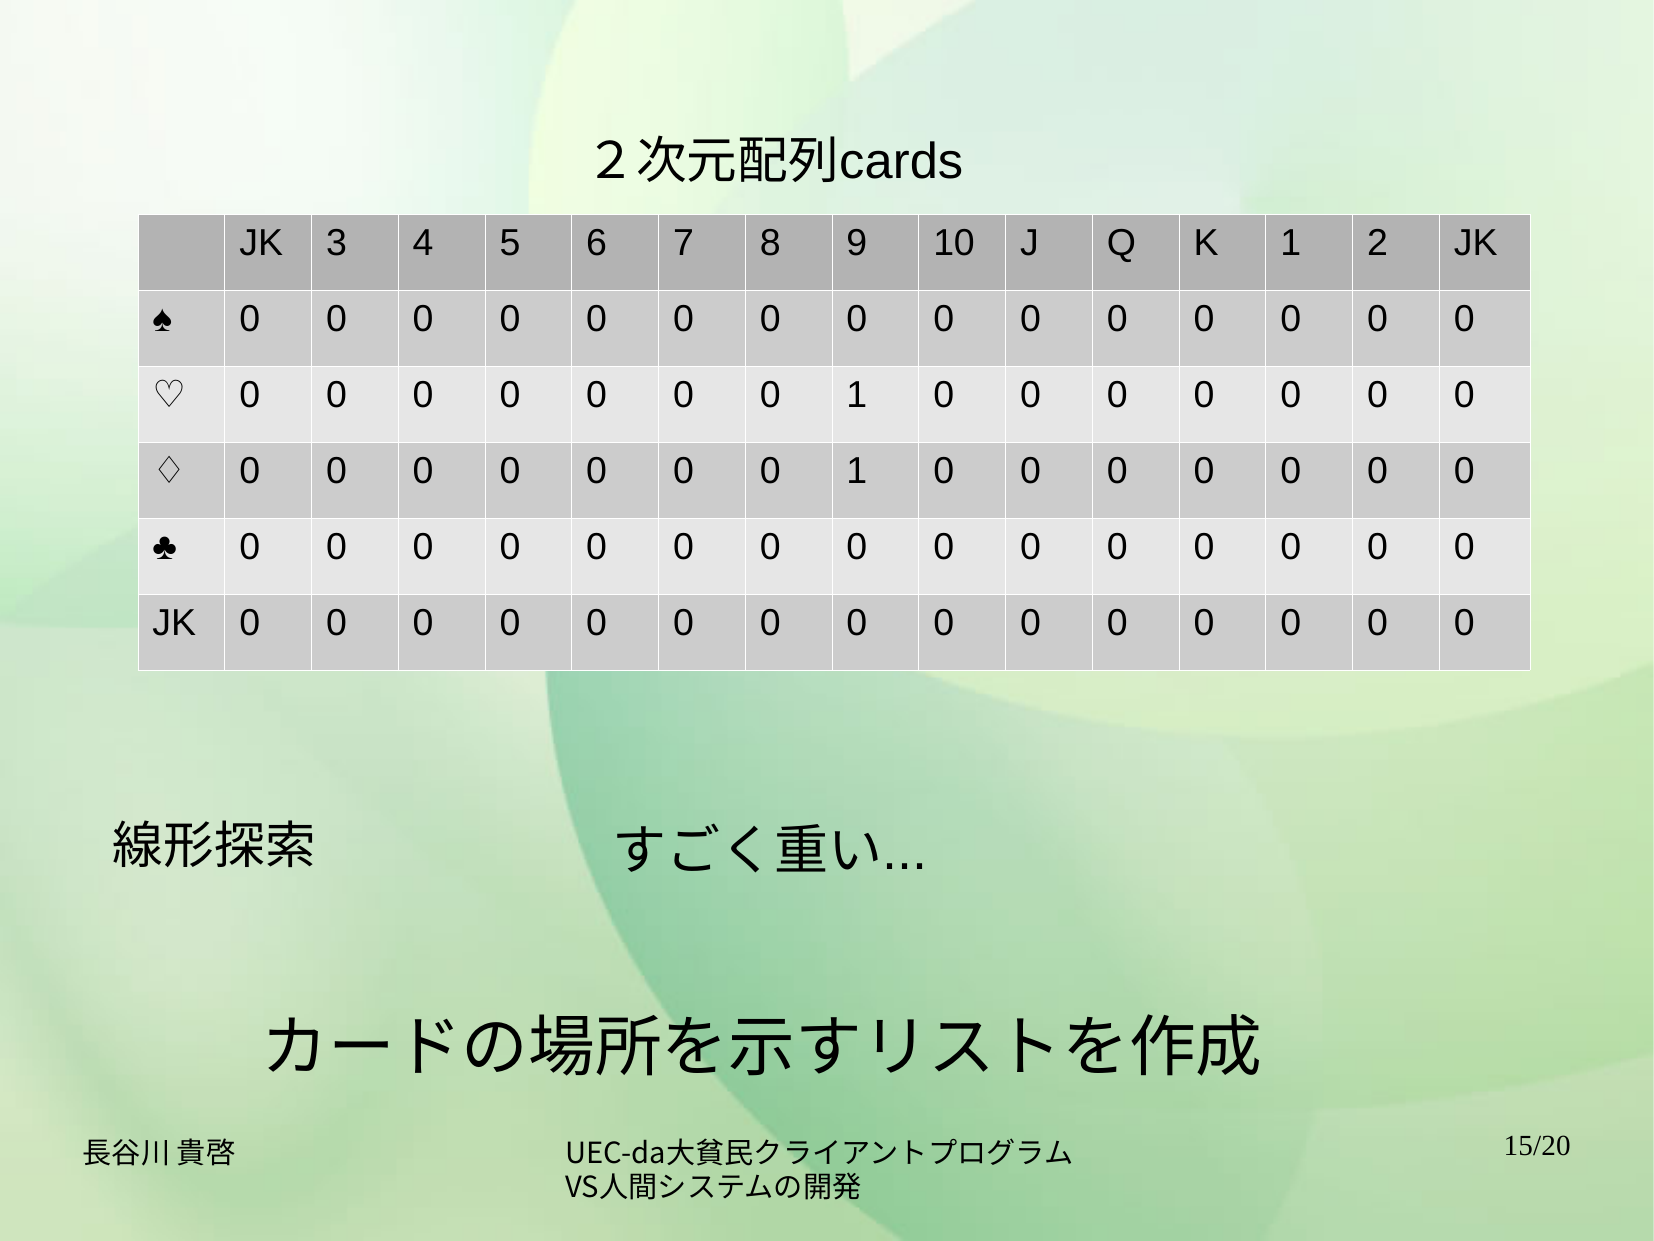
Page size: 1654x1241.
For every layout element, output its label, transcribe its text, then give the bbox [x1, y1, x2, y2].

table_cell 0 [1440, 443, 1530, 518]
table_cell 0 [399, 291, 485, 366]
table_cell 0 [1093, 291, 1179, 366]
table_cell 0 [486, 367, 571, 442]
table_cell 0 [312, 595, 398, 670]
picture [0, 0, 1654, 1241]
table_header K [1180, 215, 1265, 290]
table_cell 0 [1266, 443, 1352, 518]
table_header [139, 215, 224, 290]
table_cell 0 [659, 595, 745, 670]
table_cell 0 [1353, 443, 1439, 518]
table_cell 0 [1006, 519, 1092, 594]
list [354, 1133, 1323, 1241]
list カードの場所を示すリストを作成 [190, 944, 1347, 1134]
table_cell 0 [1266, 291, 1352, 366]
table_cell 0 [1353, 595, 1439, 670]
table_cell 0 [1006, 443, 1092, 518]
table_cell 0 [312, 519, 398, 594]
table_cell 0 [1093, 443, 1179, 518]
table_cell 0 [225, 443, 311, 518]
table_cell 1 [833, 367, 918, 442]
table_cell 0 [1440, 367, 1530, 442]
table_cell 0 [486, 519, 571, 594]
table_header J [1006, 215, 1092, 290]
table_cell 0 [486, 443, 571, 518]
table_cell 0 [399, 367, 485, 442]
table_header Q [1093, 215, 1179, 290]
table_cell 0 [572, 519, 658, 594]
table_cell 0 [486, 291, 571, 366]
table_header 10 [919, 215, 1005, 290]
table_cell 0 [312, 367, 398, 442]
table_cell 0 [399, 595, 485, 670]
table_header 3 [312, 215, 398, 290]
table_header 4 [399, 215, 485, 290]
list ２次元配列cards [531, 82, 1134, 195]
table_cell 0 [1093, 595, 1179, 670]
table_cell 0 [312, 291, 398, 366]
table_cell 0 [1353, 519, 1439, 594]
table_cell 0 [1180, 519, 1265, 594]
table_cell 0 [486, 595, 571, 670]
table_cell 0 [746, 443, 832, 518]
table_cell 0 [659, 291, 745, 366]
table_cell 0 [746, 595, 832, 670]
table_cell 0 [1180, 367, 1265, 442]
table_cell 0 [919, 519, 1005, 594]
table_header 9 [833, 215, 918, 290]
table_cell 0 [746, 291, 832, 366]
table_cell 0 [833, 519, 918, 594]
table_cell 0 [1440, 595, 1530, 670]
table_cell 0 [1093, 519, 1179, 594]
table_header JK [1440, 215, 1530, 290]
table_cell 0 [572, 443, 658, 518]
table_cell 0 [1266, 595, 1352, 670]
table_cell ♣ [139, 519, 224, 594]
table_cell 0 [572, 595, 658, 670]
table_cell 0 [659, 519, 745, 594]
text_box [0, 209, 1099, 1087]
table_cell 0 [312, 443, 398, 518]
table_cell 0 [1006, 367, 1092, 442]
table_cell 0 [1180, 291, 1265, 366]
table_cell JK [139, 595, 224, 670]
table_cell 0 [1180, 443, 1265, 518]
table_cell 0 [1006, 595, 1092, 670]
table_cell 1 [833, 443, 918, 518]
table_header 5 [486, 215, 571, 290]
table_header 6 [572, 215, 658, 290]
table_cell 0 [919, 595, 1005, 670]
table_header 1 [1266, 215, 1352, 290]
table_header 8 [746, 215, 832, 290]
table_cell 0 [833, 595, 918, 670]
table_cell 0 [659, 367, 745, 442]
picture [0, 1087, 354, 1241]
table_cell 0 [1440, 519, 1530, 594]
table_header 7 [659, 215, 745, 290]
table_cell 0 [1180, 595, 1265, 670]
table_header 2 [1353, 215, 1439, 290]
table_cell 0 [746, 367, 832, 442]
table_cell 0 [1440, 291, 1530, 366]
table_cell 0 [919, 443, 1005, 518]
table_cell ♠ [139, 291, 224, 366]
table_header JK [225, 215, 311, 290]
table_cell 0 [659, 443, 745, 518]
table_cell 0 [1006, 291, 1092, 366]
table_cell 0 [225, 367, 311, 442]
table_cell 0 [1093, 367, 1179, 442]
table_cell 0 [833, 291, 918, 366]
table_cell 0 [919, 367, 1005, 442]
list すごく重い... [555, 767, 1193, 886]
table_cell 0 [572, 367, 658, 442]
table_cell 0 [399, 443, 485, 518]
table_cell 0 [225, 519, 311, 594]
table_cell 0 [225, 595, 311, 670]
table_cell 0 [225, 291, 311, 366]
table_cell 0 [919, 291, 1005, 366]
table_cell 0 [746, 519, 832, 594]
table_cell 0 [399, 519, 485, 594]
list 線形探索 [59, 767, 555, 880]
table_cell 0 [1266, 367, 1352, 442]
table_cell ♢ [139, 443, 224, 518]
table_cell 0 [1266, 519, 1352, 594]
table_cell ♡ [139, 367, 224, 442]
table_cell 0 [1353, 367, 1439, 442]
table_cell 0 [1353, 291, 1439, 366]
table_cell 0 [572, 291, 658, 366]
